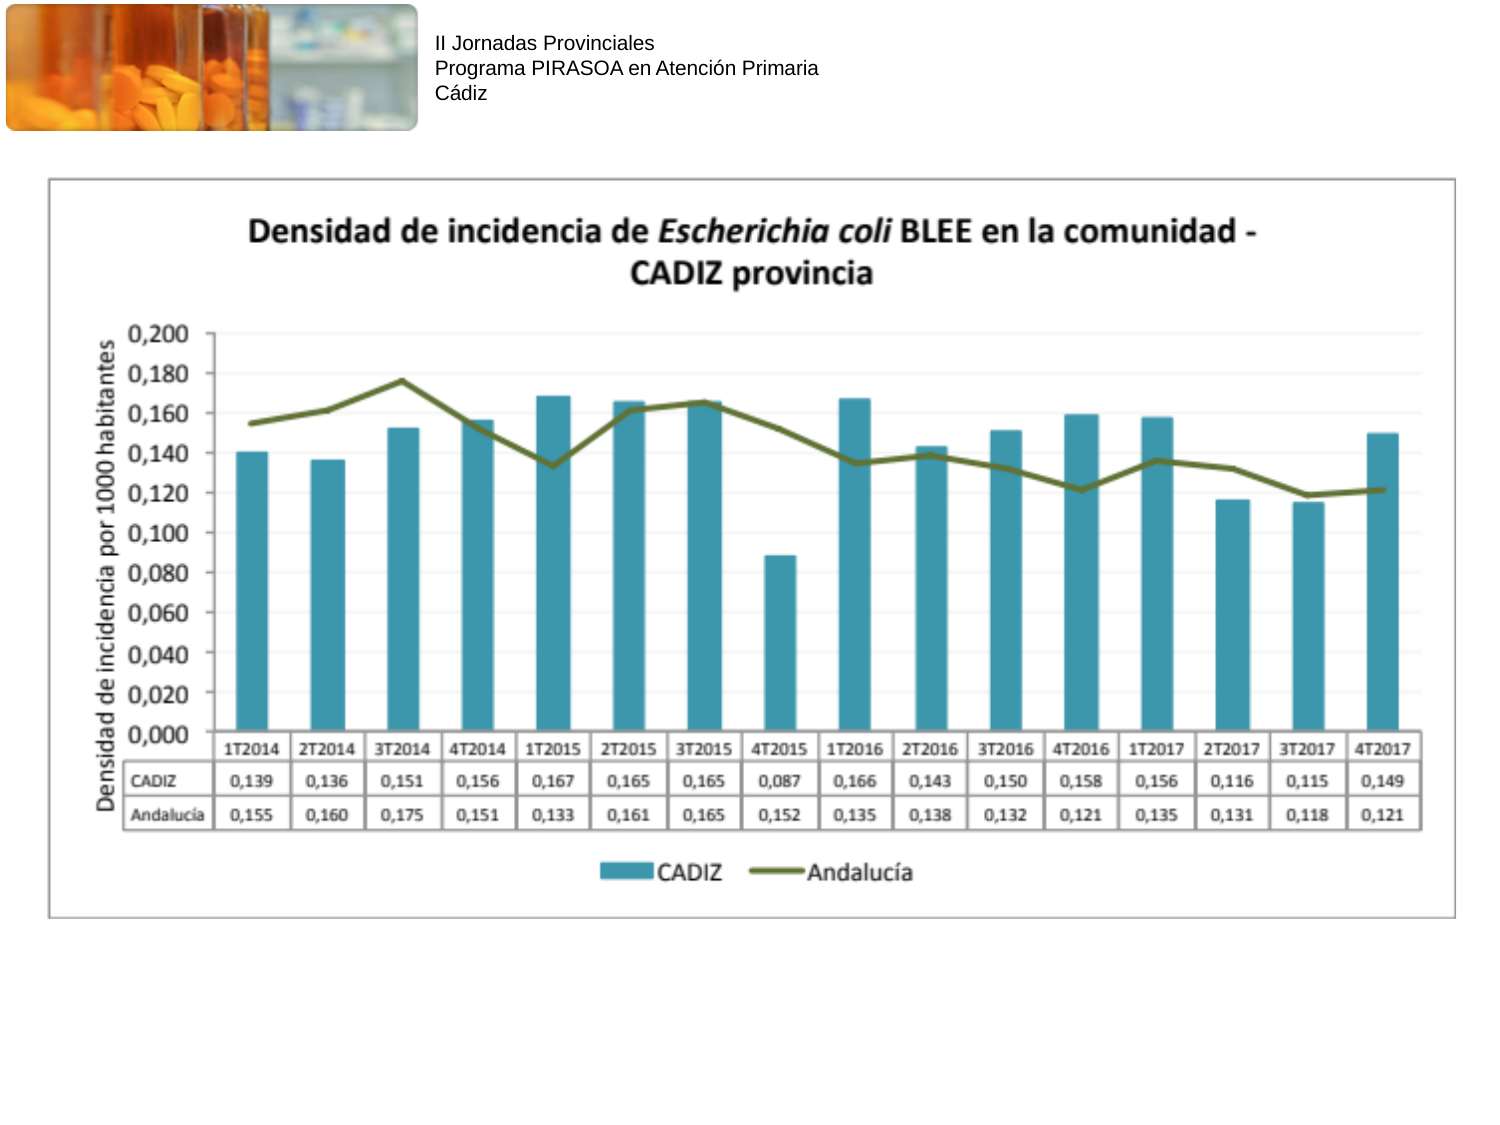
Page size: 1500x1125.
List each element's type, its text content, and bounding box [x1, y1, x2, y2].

picture [5, 4, 420, 131]
picture [47, 177, 1457, 919]
text_box II Jornadas Provinciales Programa PIRASOA en Atención Primaria Cádiz [420, 22, 882, 112]
